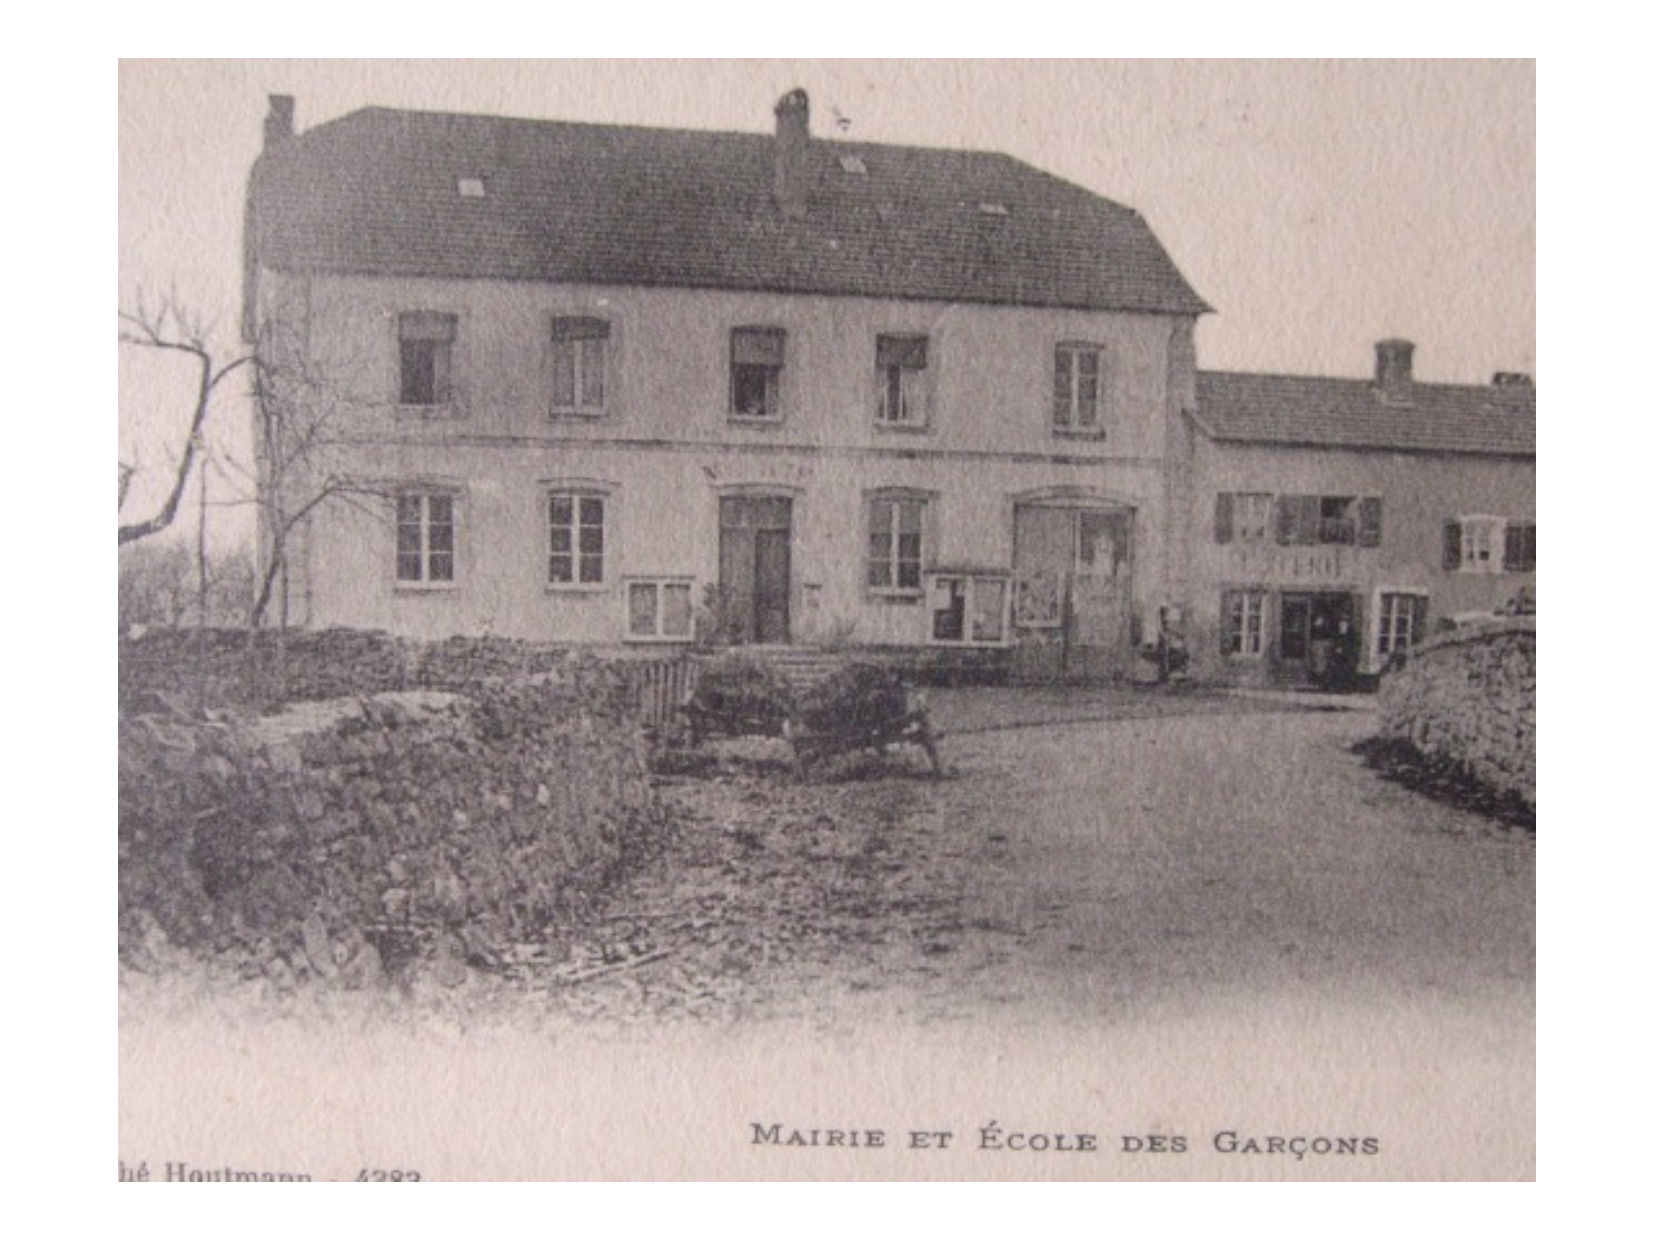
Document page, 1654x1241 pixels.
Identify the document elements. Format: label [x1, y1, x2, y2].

picture [118, 58, 1536, 1182]
